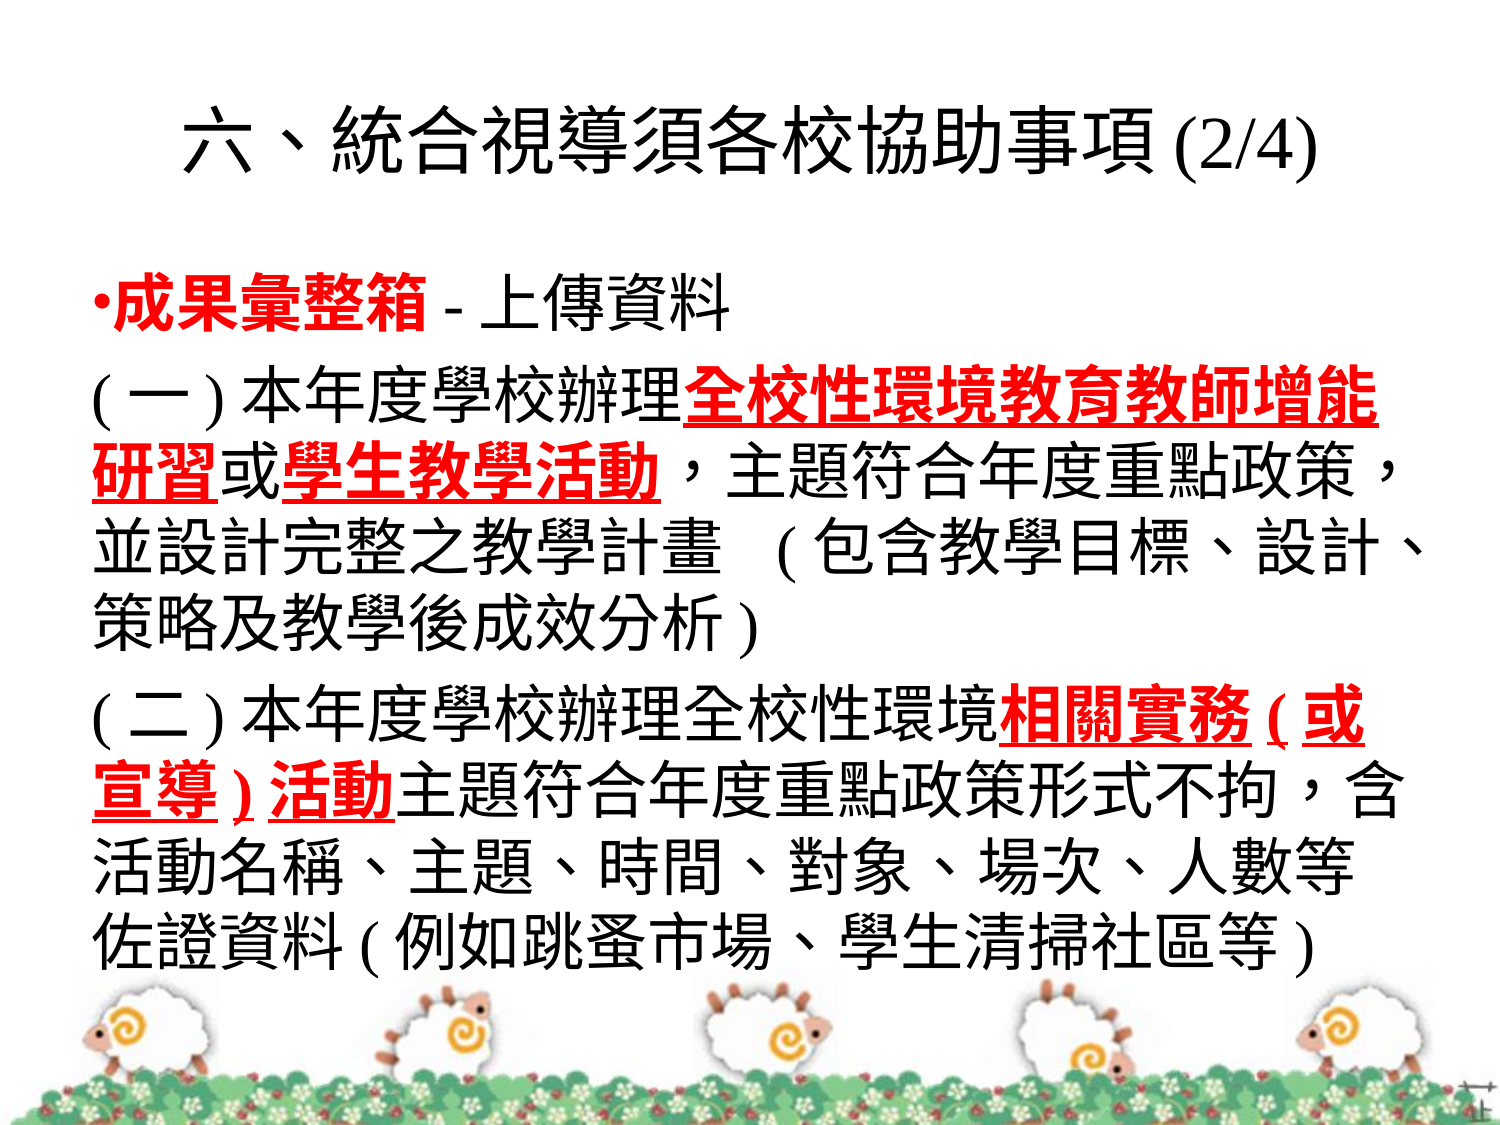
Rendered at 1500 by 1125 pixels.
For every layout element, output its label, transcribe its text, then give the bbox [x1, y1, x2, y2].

title 六、統合視導須各校協助事項(2/4) [75, 45, 1426, 233]
picture [0, 645, 1500, 1125]
list 成果彙整箱-上傳資料 (一)本年度學校辦理全校性環境教育教師增能研習或學生教學活動，主題符合年度重點政策，並設計完整之教學計畫 (包含教學目標、設計、策略及教學後成效分析) (二)本年度學校辦理全校性環境相關實務(或宣導)活動主題符合年度重點政策形式不拘，含活動名稱、主題、時間、對象、場次、人數等佐證資料(例如跳蚤市場、學生清掃社區等) [76, 255, 1427, 998]
